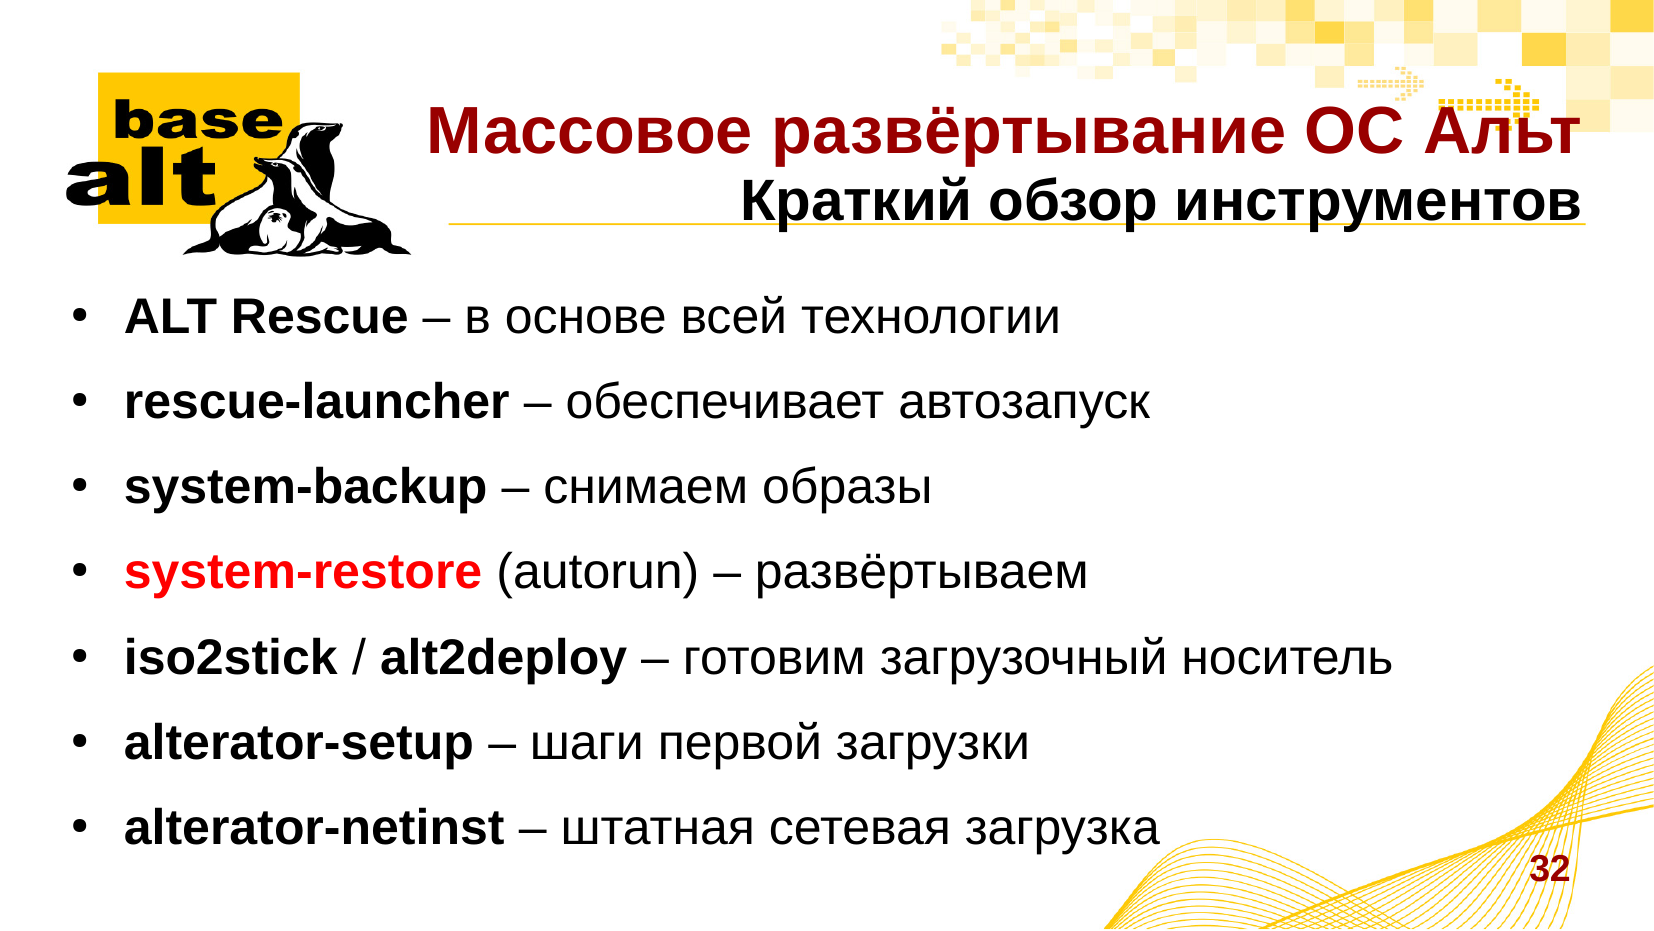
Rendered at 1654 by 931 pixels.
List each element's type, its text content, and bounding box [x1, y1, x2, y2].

list ALT Rescue – в основе всей технологии rescue-launcher – обеспечивает автозапуск system-backup – снимаем образы system-restore (autorun) – развёртываем iso2stick / alt2deploy – готовим загрузочный носитель alterator-setup – шаги первой загрузки alterator-netinst – штатная сетевая загрузка [53, 287, 1583, 898]
picture [0, 0, 1654, 931]
title Массовое развёртывание ОС Альт Краткий обзор инструментов [372, 81, 1583, 245]
